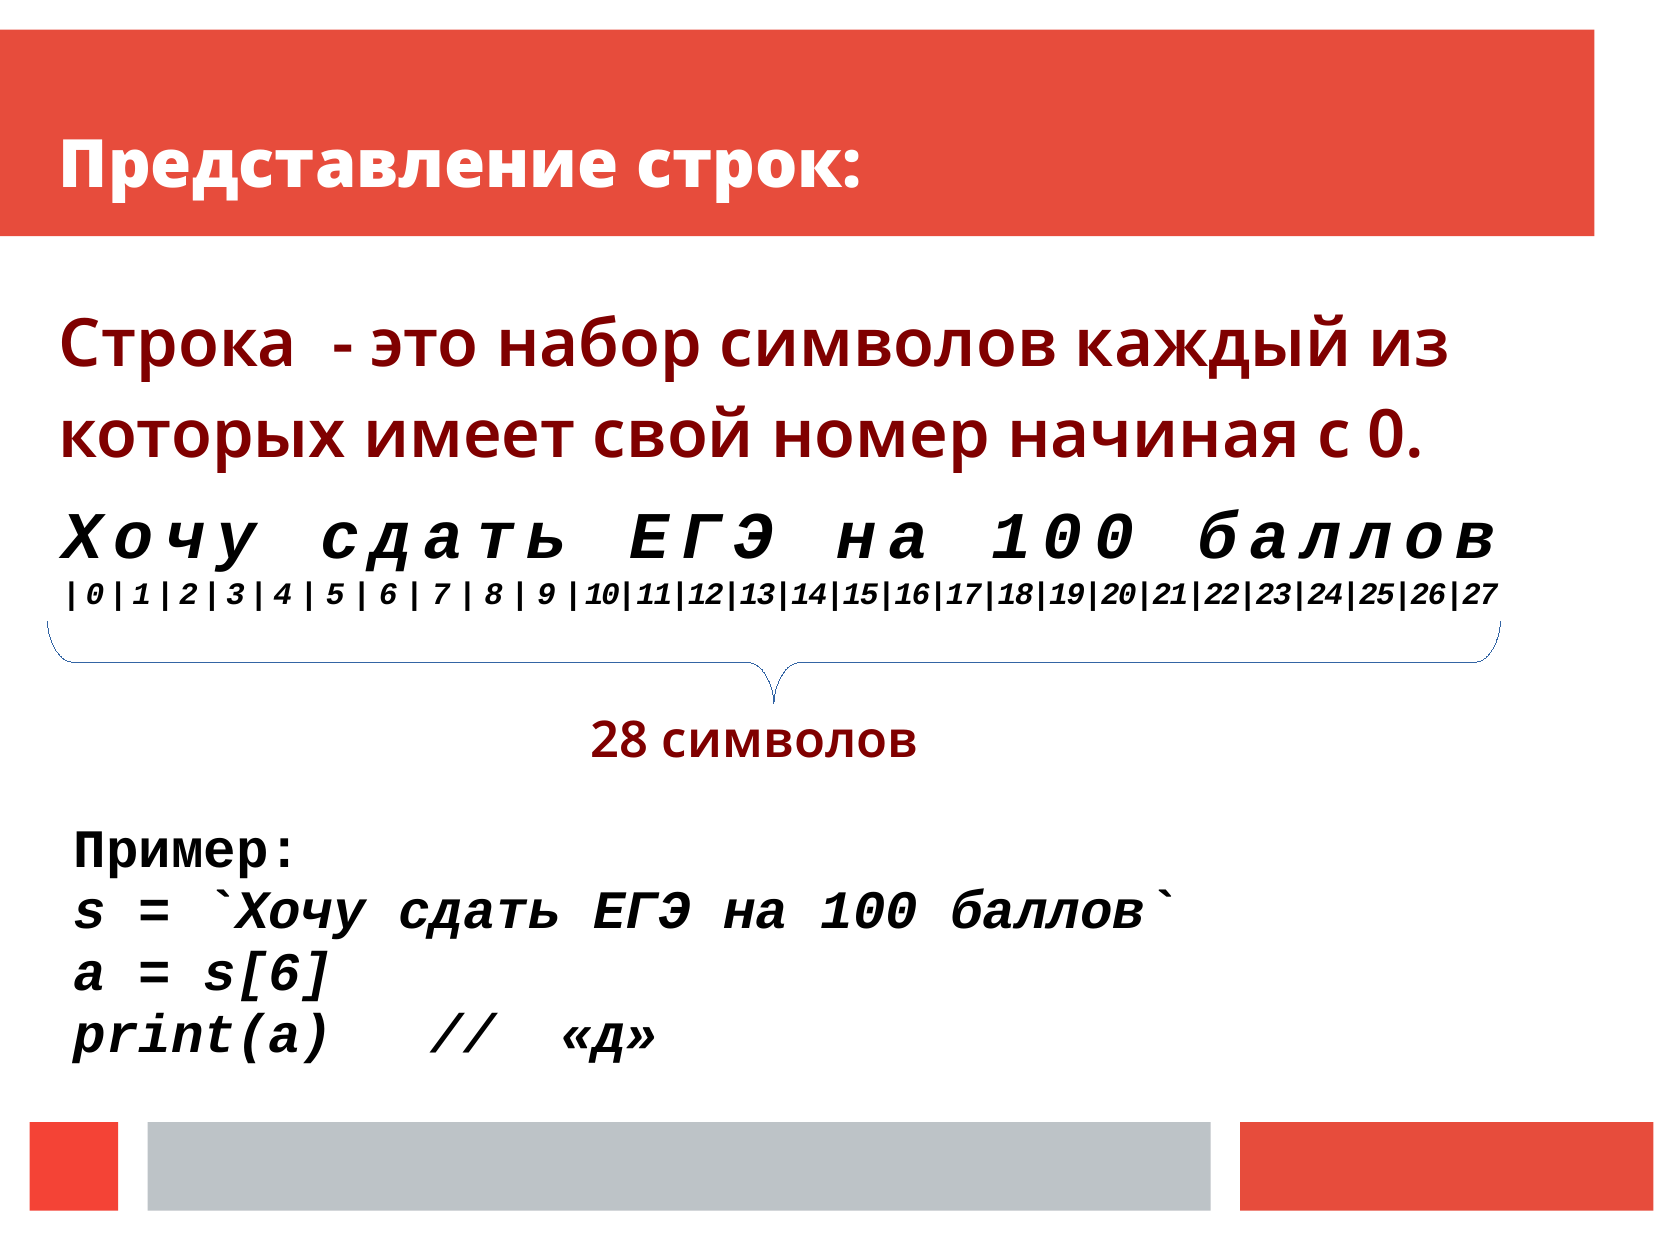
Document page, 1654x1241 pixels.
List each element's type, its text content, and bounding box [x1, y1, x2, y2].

text_box Пример: s = `Хочу сдать ЕГЭ на 100 баллов` a = s[6] print(a) // «д» [59, 814, 1560, 1099]
list Строка - это набор символов каждый из которых имеет свой номер начиная с 0. [59, 295, 1565, 496]
text_box |0|1|2|3|4|5|6|7|8|9|10|11|12|13|14|15|16|17|18|19|20|21|22|23|24|25|26|27 [47, 571, 1583, 626]
title Представление строк: [59, 59, 1595, 207]
text_box Хочу сдать ЕГЭ на 100 баллов [47, 496, 1607, 662]
list 28 символов [590, 703, 981, 811]
